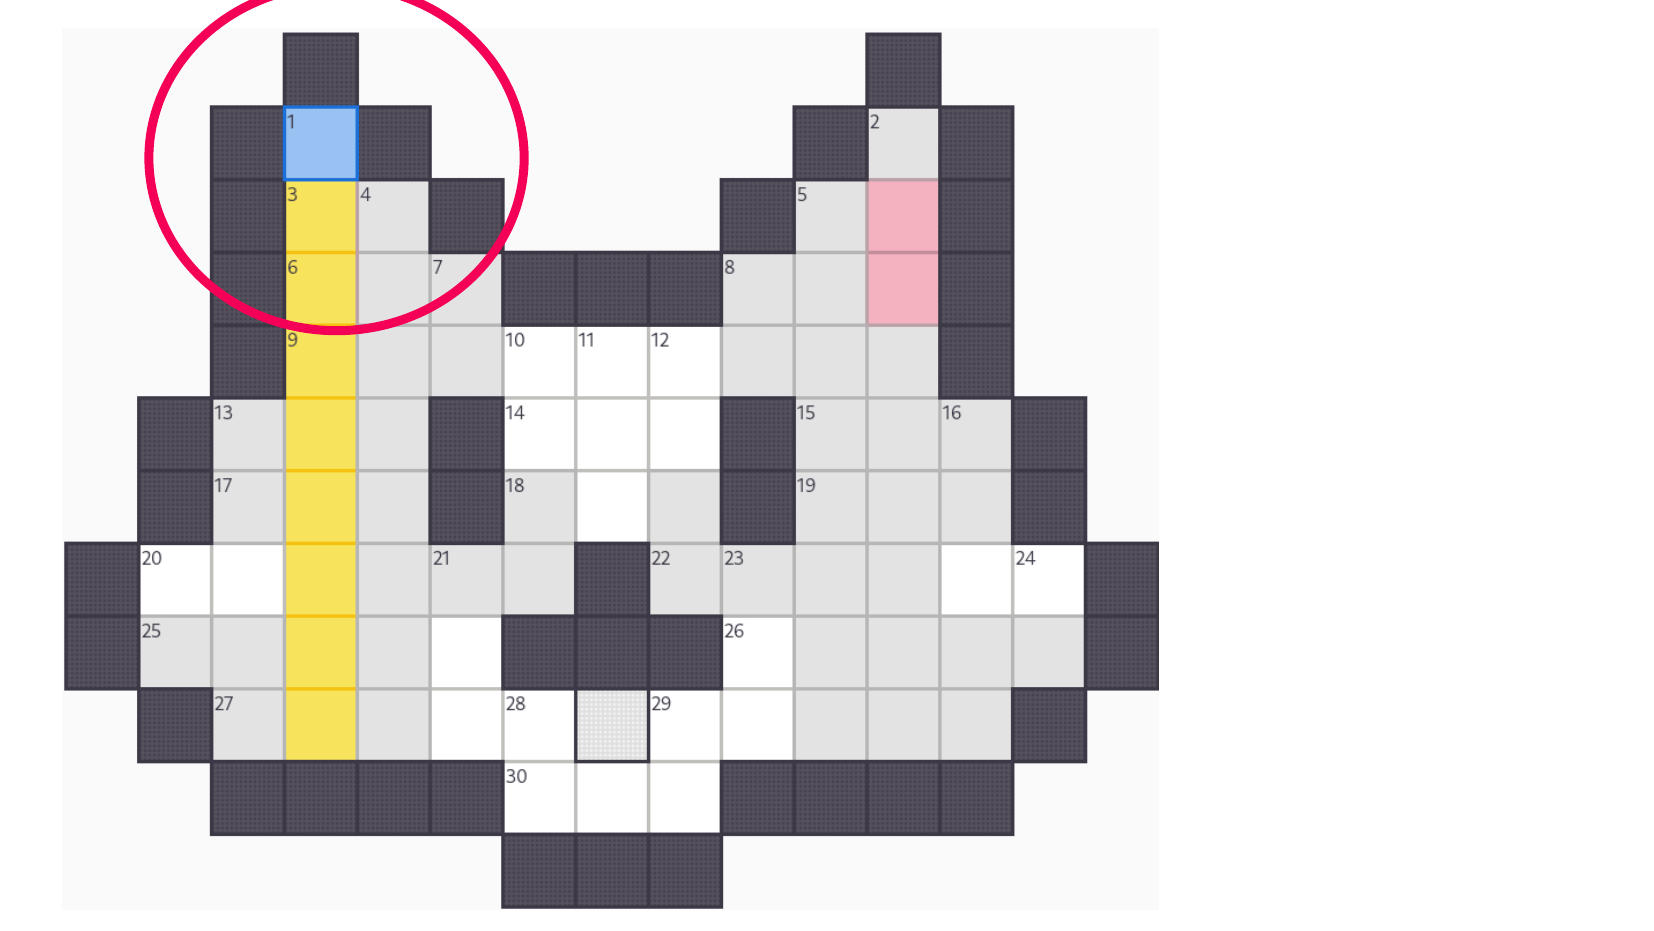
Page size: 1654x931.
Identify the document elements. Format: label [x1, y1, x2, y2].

picture [62, 28, 1159, 910]
picture [154, 28, 519, 326]
